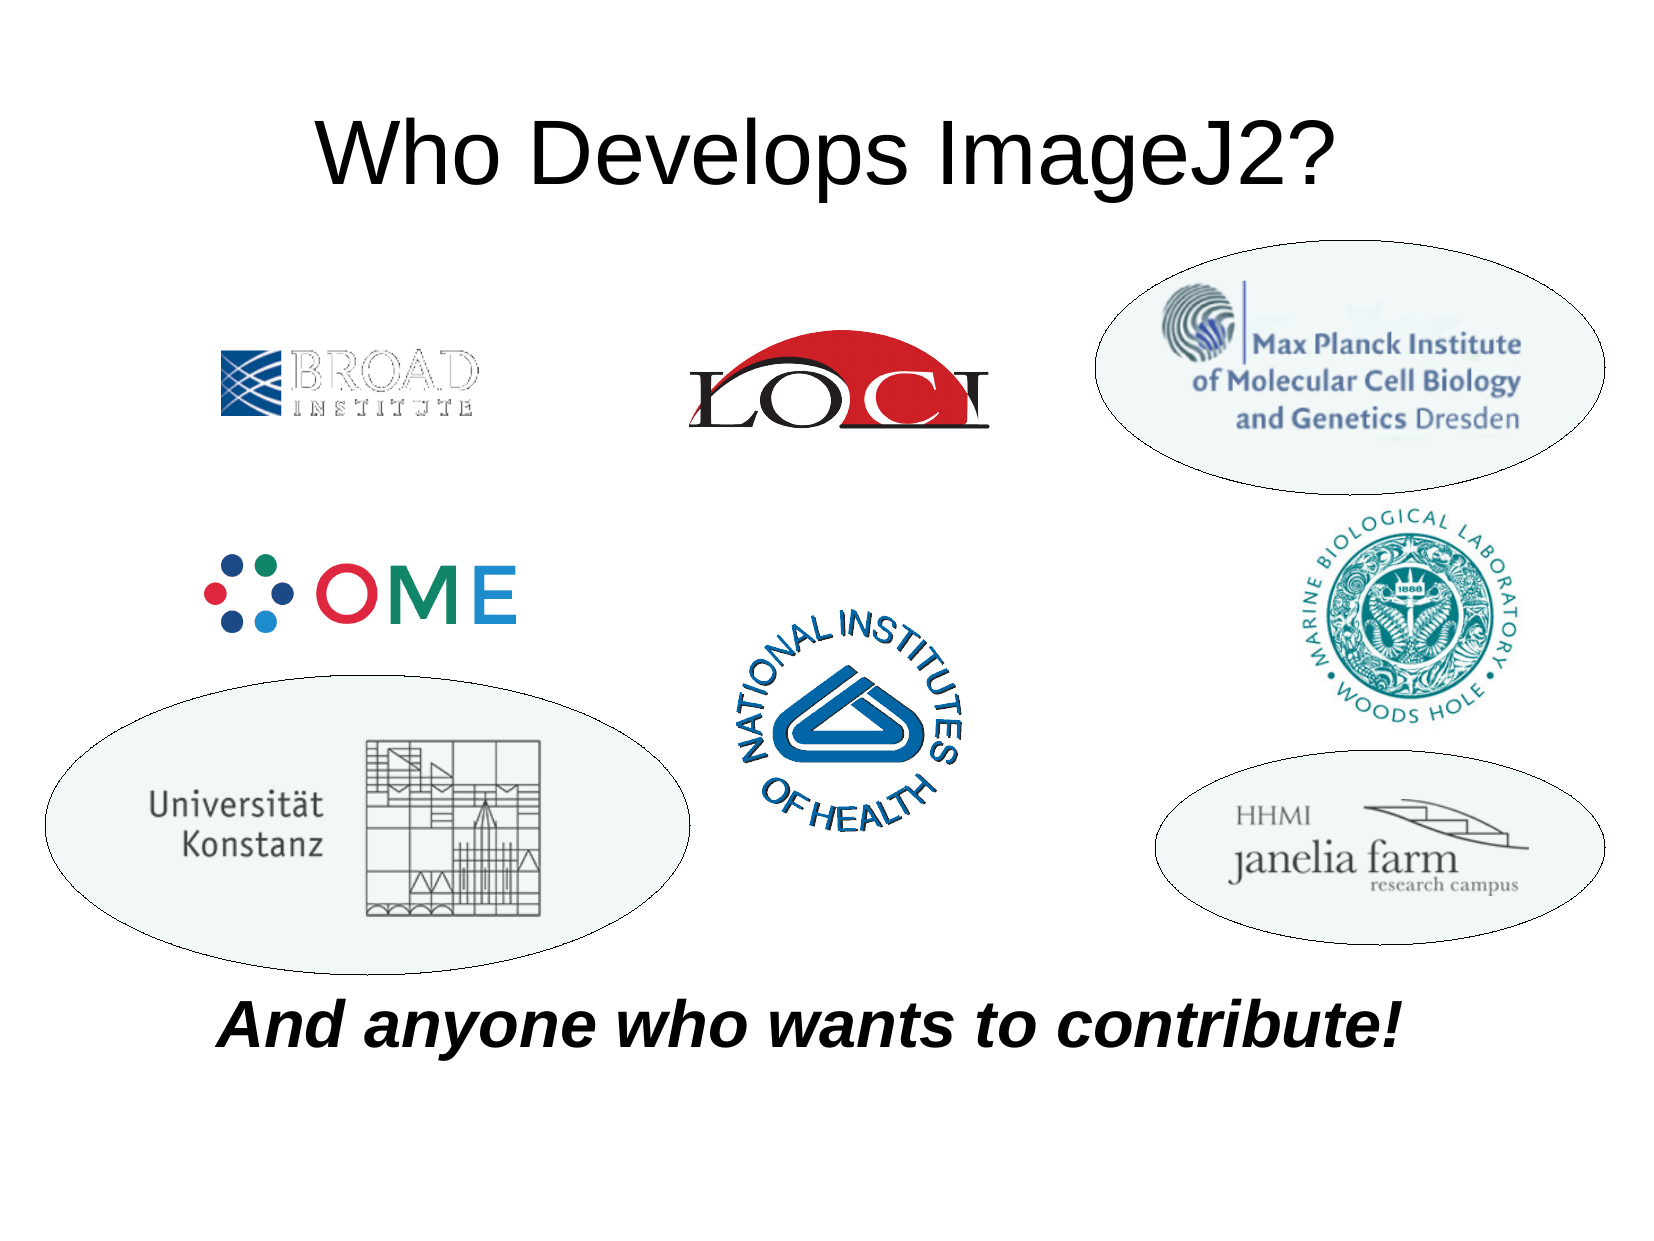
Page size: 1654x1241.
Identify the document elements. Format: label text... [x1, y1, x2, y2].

picture [1297, 503, 1523, 729]
picture [204, 554, 516, 633]
picture [736, 609, 962, 832]
text_box [45, 675, 691, 976]
picture [221, 349, 479, 416]
text_box [1095, 240, 1606, 496]
picture [1153, 274, 1174, 285]
text_box [1155, 750, 1606, 946]
title Who Develops ImageJ2? [82, 49, 1571, 257]
list And anyone who wants to contribute! [145, 986, 1441, 1111]
picture [689, 330, 990, 429]
